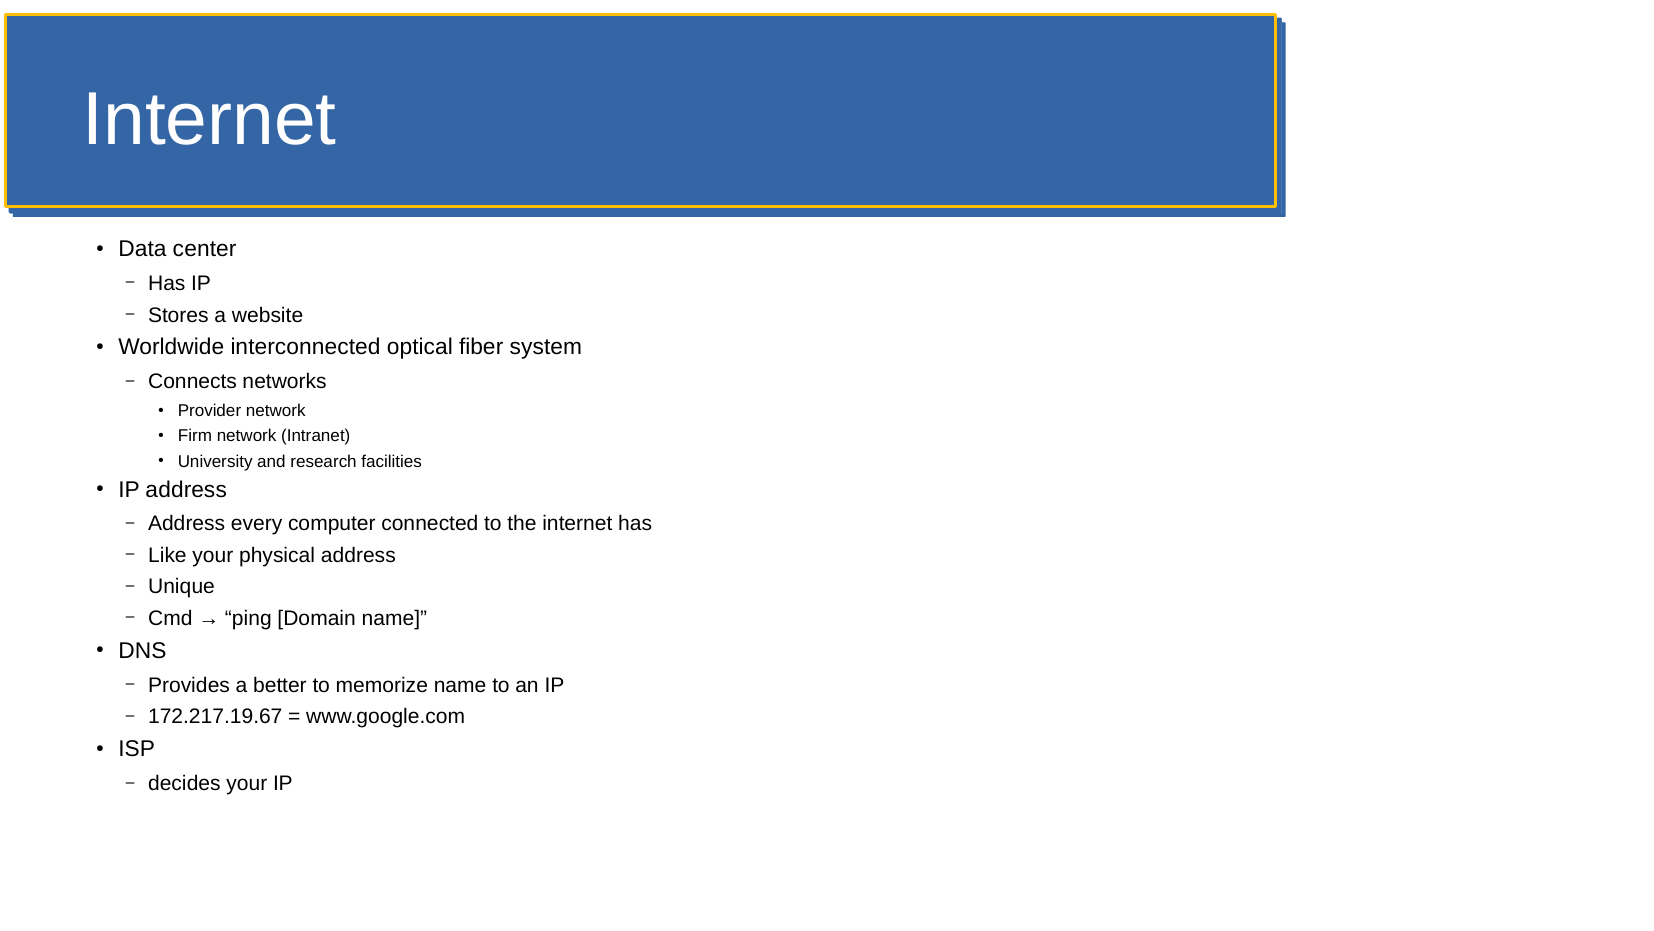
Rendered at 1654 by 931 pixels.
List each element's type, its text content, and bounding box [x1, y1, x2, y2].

list Data center Has IP Stores a website Worldwide interconnected optical fiber system Connects networks Provider network Firm network (Intranet) University and research facilities IP address Address every computer connected to the internet has Like your physical address Unique Cmd → “ping [Domain name]” DNS Provides a better to memorize name to an IP 172.217.19.67 = www.google.com ISP decides your IP [88, 236, 1565, 798]
title Internet [82, 44, 1235, 192]
